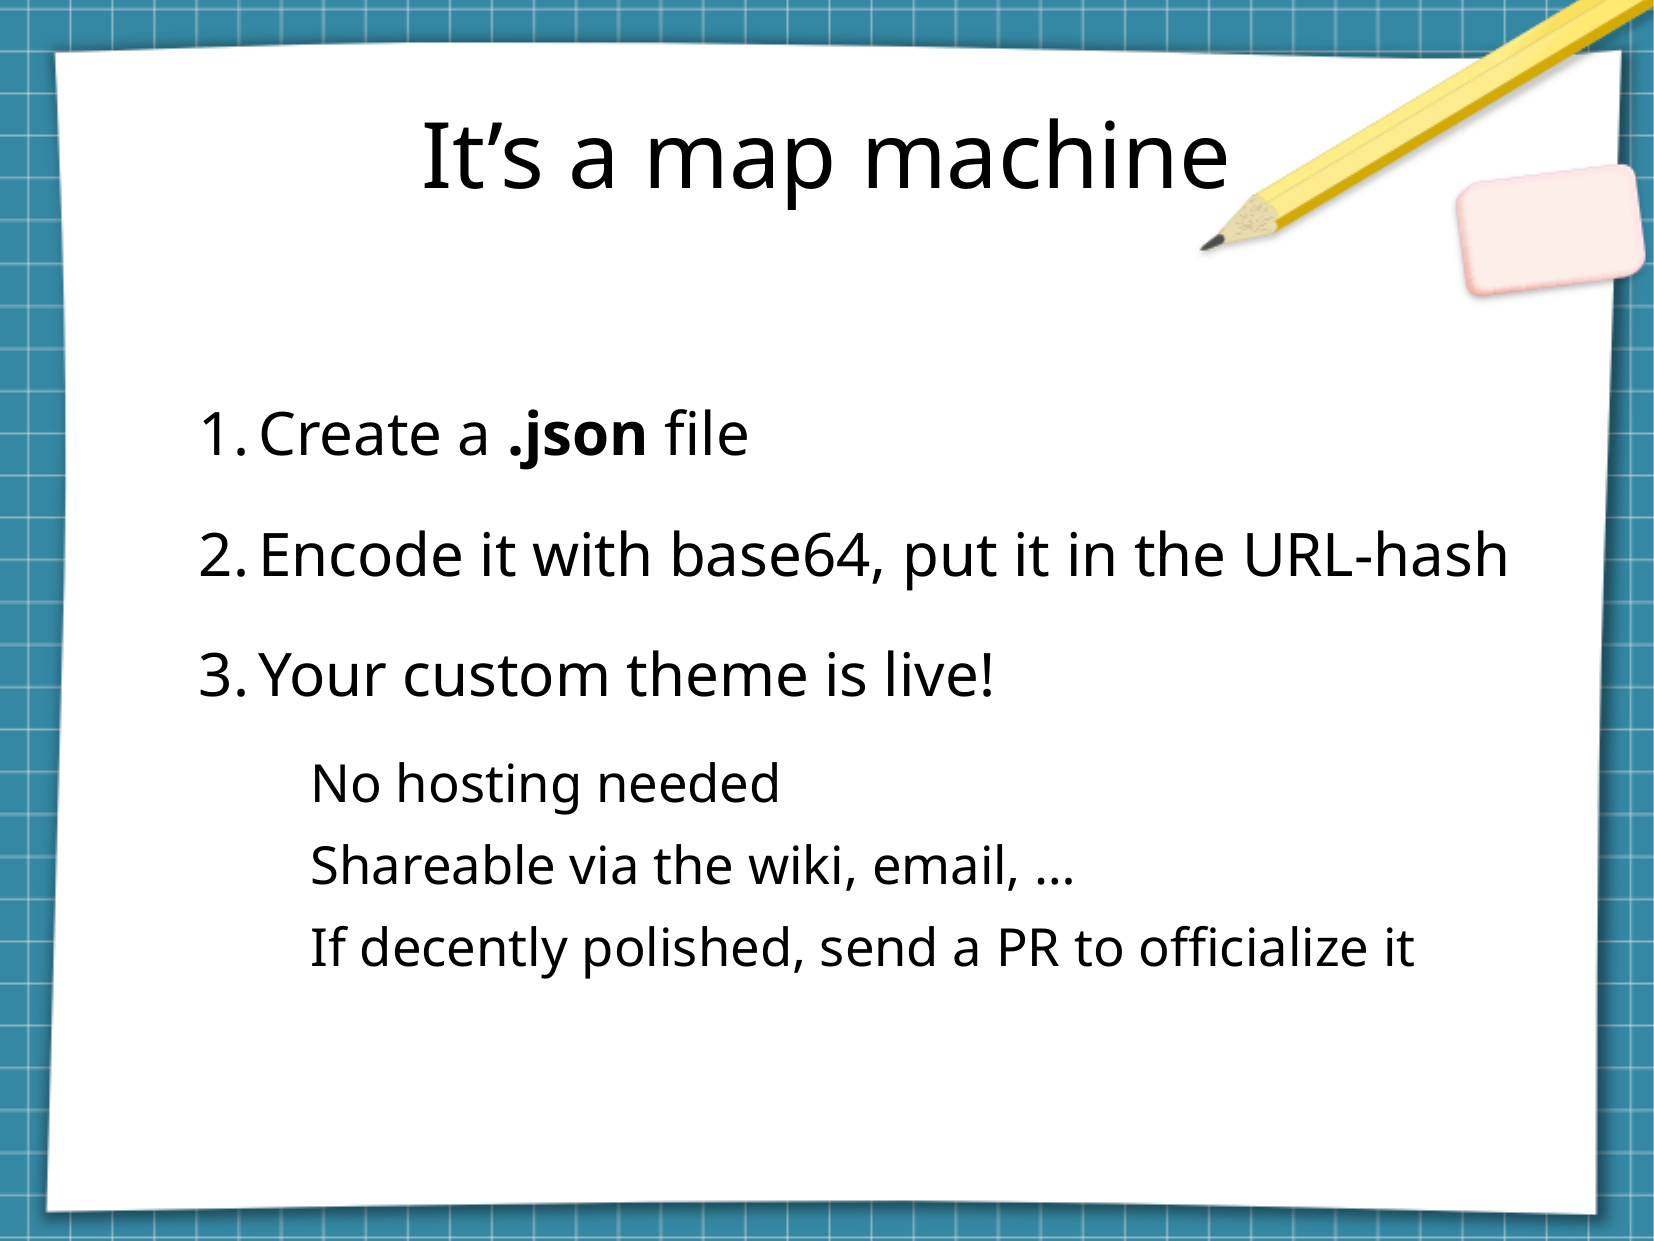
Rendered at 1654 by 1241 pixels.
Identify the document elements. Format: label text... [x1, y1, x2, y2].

picture [0, 0, 1654, 1241]
list Create a .json file Encode it with base64, put it in the URL-hash Your custom theme is live! No hosting needed Shareable via the wiki, email, … If decently polished, send a PR to officialize it [183, 270, 1654, 991]
title It’s a map machine [82, 49, 1571, 257]
